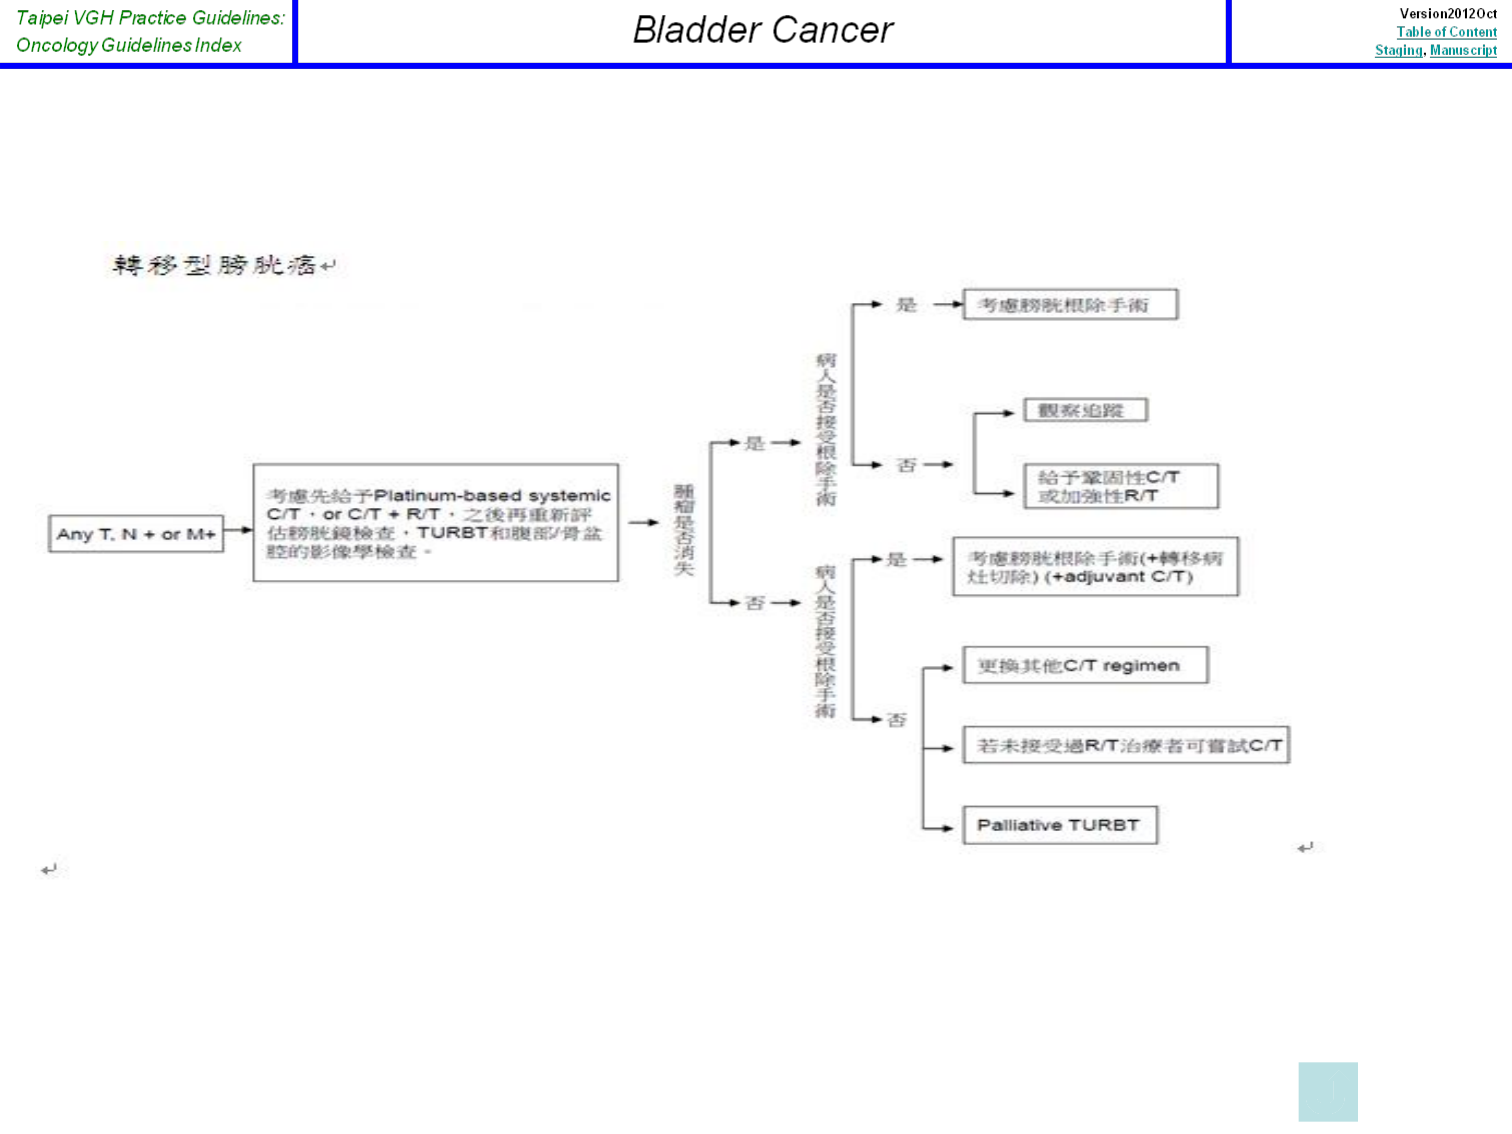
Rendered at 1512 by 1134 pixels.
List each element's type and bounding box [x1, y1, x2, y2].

picture [35, 241, 1453, 892]
